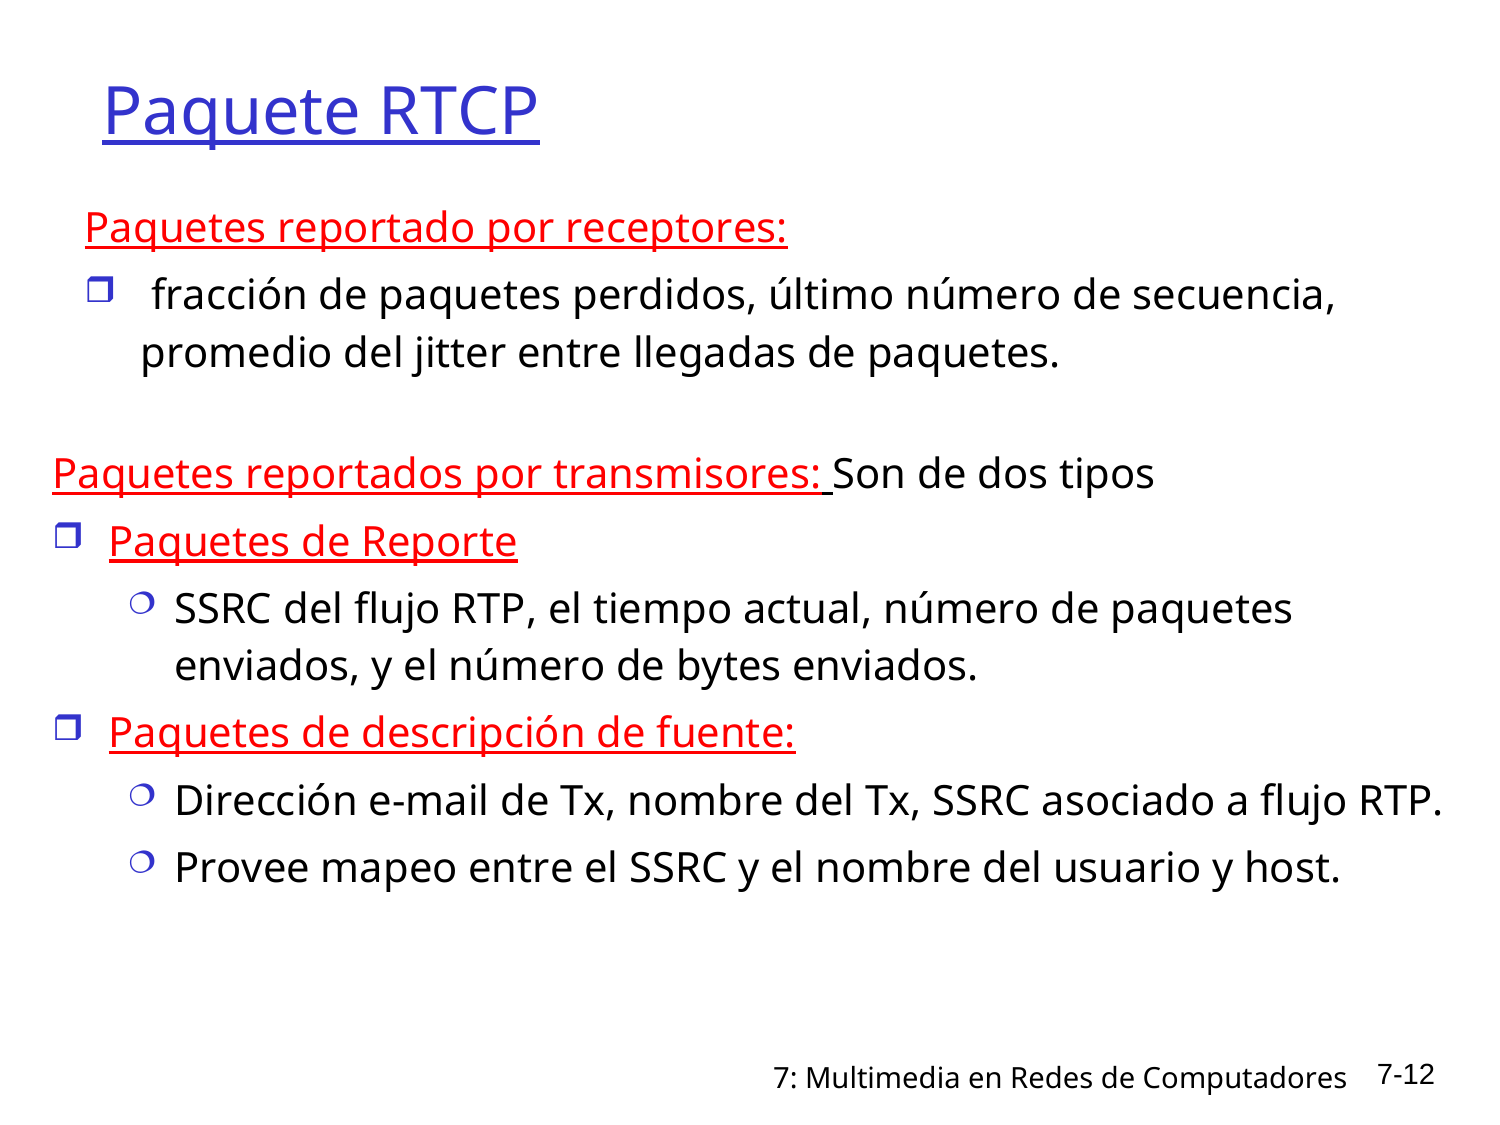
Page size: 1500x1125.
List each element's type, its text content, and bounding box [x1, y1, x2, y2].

list Paquetes reportados por transmisores: Son de dos tipos Paquetes de Reporte SSRC del flujo RTP, el tiempo actual, número de paquetes enviados, y el número de bytes enviados. Paquetes de descripción de fuente: Dirección e-mail de Tx, nombre del Tx, SSRC asociado a flujo RTP. Provee mapeo entre el SSRC y el nombre del usuario y host. [37, 436, 1463, 931]
list Paquetes reportado por receptores: fracción de paquetes perdidos, último número de secuencia, promedio del jitter entre llegadas de paquetes. [69, 190, 1445, 436]
title Paquete RTCP [87, 37, 1363, 181]
